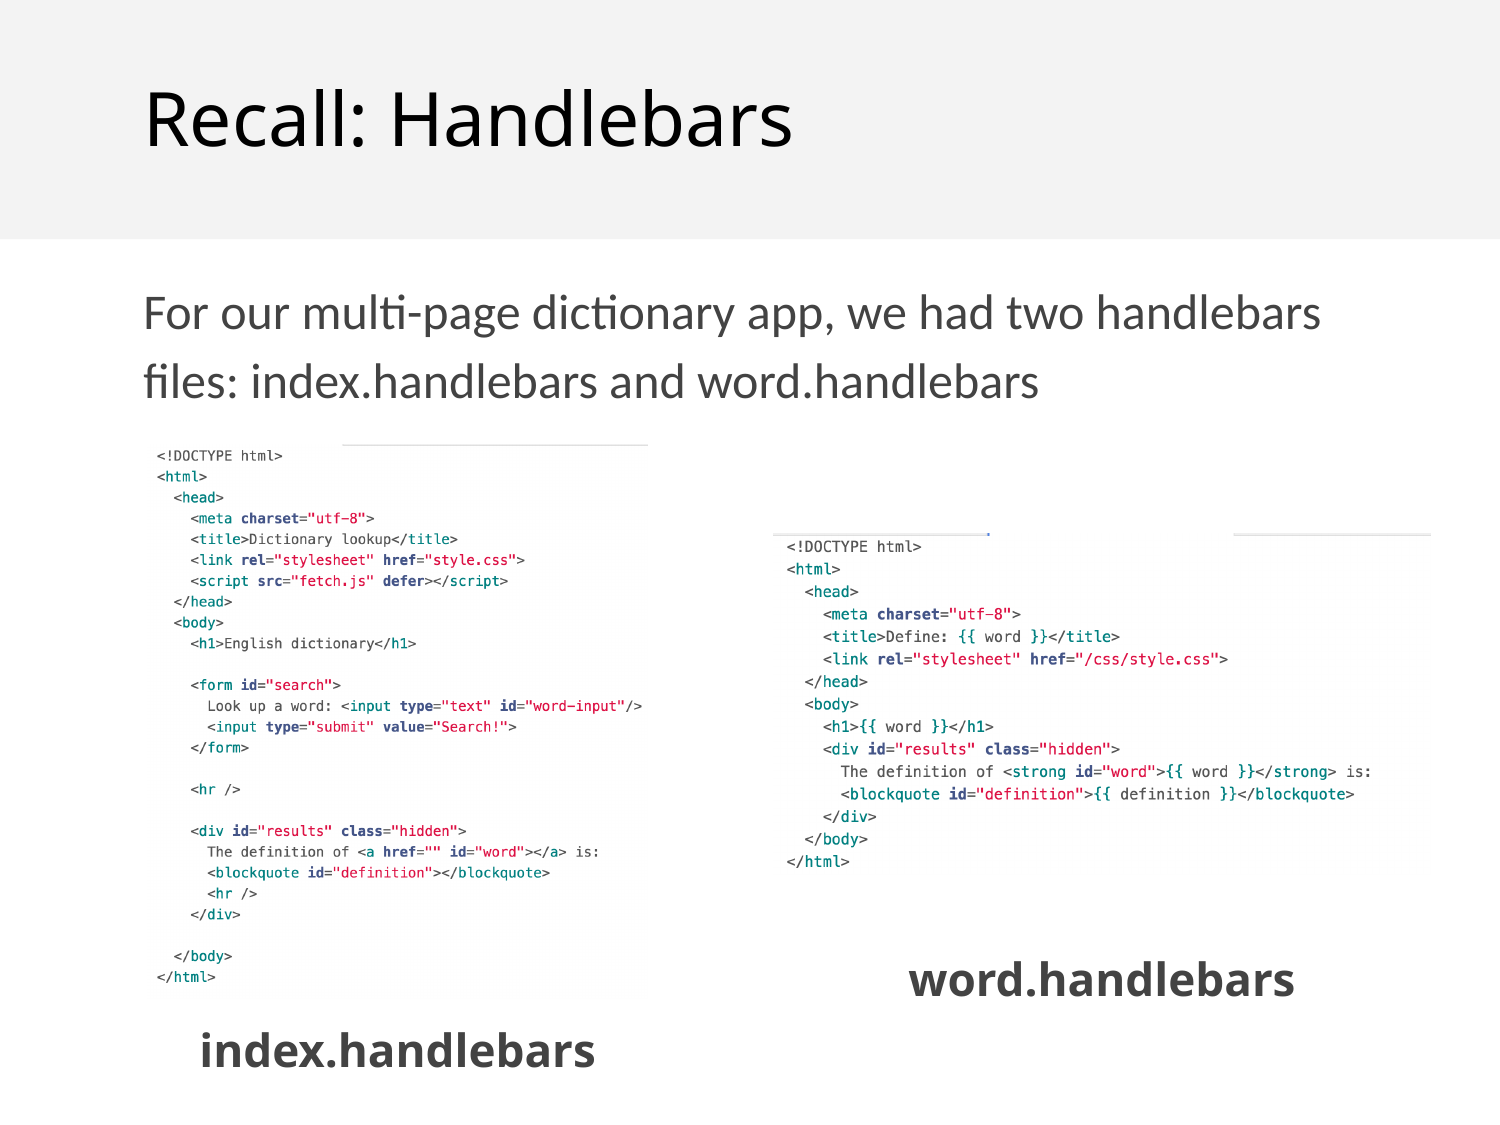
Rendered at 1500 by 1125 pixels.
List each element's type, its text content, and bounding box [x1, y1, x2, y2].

list For our multi-page dictionary app, we had two handlebars files: index.handlebars and word.handlebars [128, 255, 1372, 461]
picture [147, 444, 648, 999]
list index.handlebars [177, 998, 618, 1095]
list word.handlebars [881, 927, 1323, 1024]
title Recall: Handlebars [128, 56, 1372, 183]
picture [773, 533, 1431, 875]
